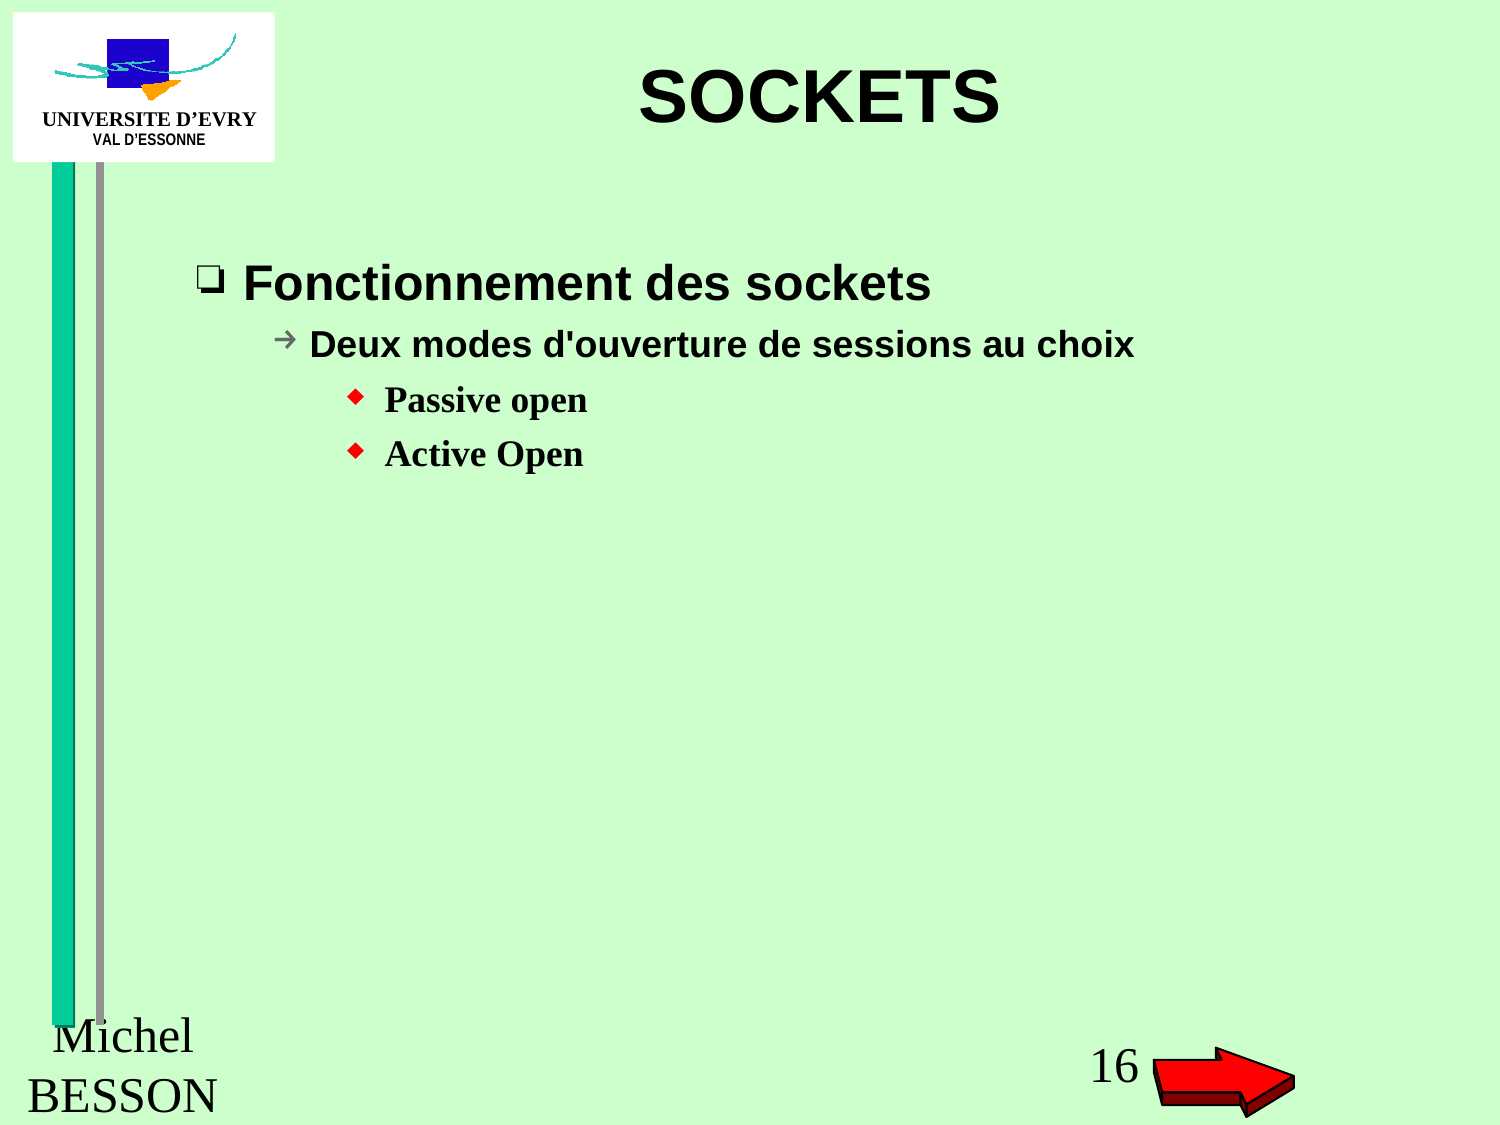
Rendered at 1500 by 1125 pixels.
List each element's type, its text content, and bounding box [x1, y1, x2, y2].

text_box [1153, 1047, 1294, 1117]
list Fonctionnement des sockets Deux modes d'ouverture de sessions au choix Passive open Active Open [182, 249, 1438, 796]
title SOCKETS [274, 21, 1454, 175]
picture [24, 21, 263, 101]
